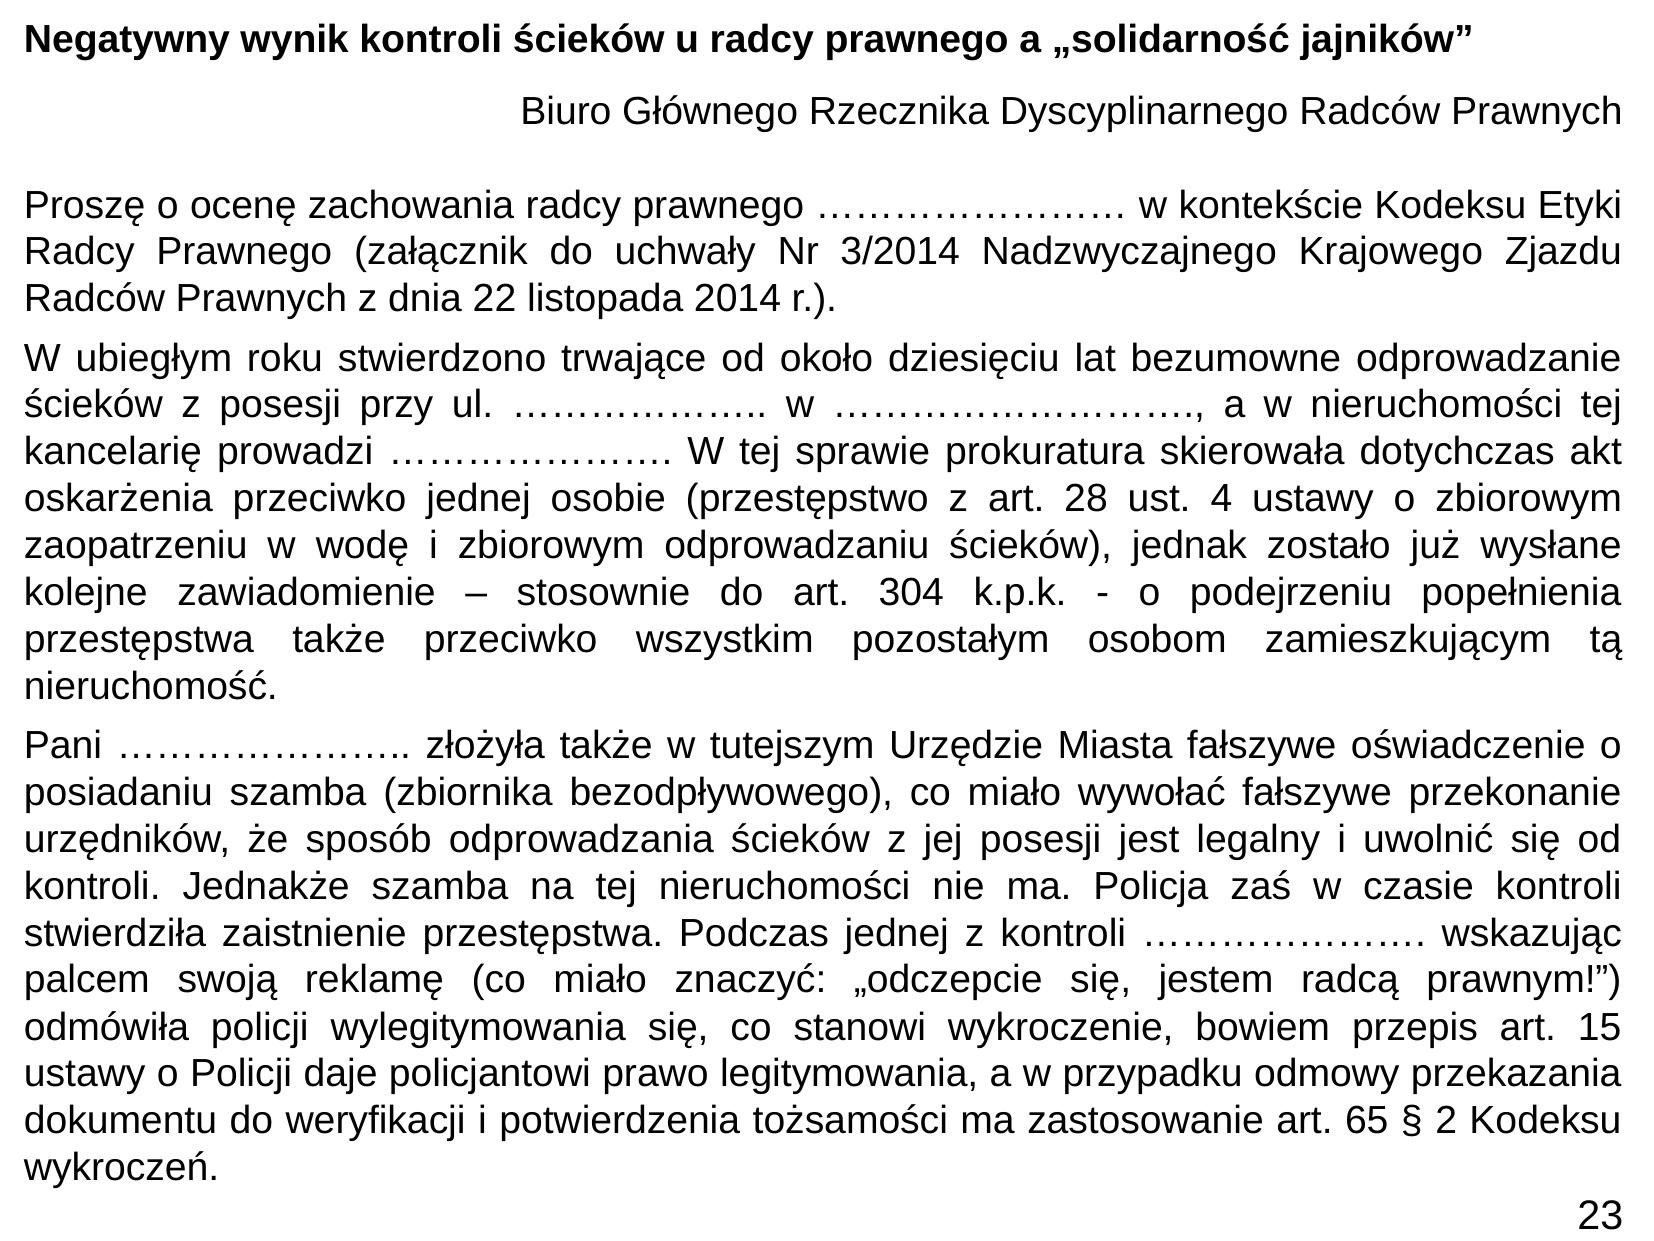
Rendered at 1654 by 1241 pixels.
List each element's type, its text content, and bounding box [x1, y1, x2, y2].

list Negatywny wynik kontroli ścieków u radcy prawnego a „solidarność jajników” Biuro Głównego Rzecznika Dyscyplinarnego Radców Prawnych Proszę o ocenę zachowania radcy prawnego …………………… w kontekście Kodeksu Etyki Radcy Prawnego (załącznik do uchwały Nr 3/2014 Nadzwyczajnego Krajowego Zjazdu Radców Prawnych z dnia 22 listopada 2014 r.). W ubiegłym roku stwierdzono trwające od około dziesięciu lat bezumowne odprowadzanie ścieków z posesji przy ul. ……………….. w ………………………., a w nieruchomości tej kancelarię prowadzi …………………. W tej sprawie prokuratura skierowała dotychczas akt oskarżenia przeciwko jednej osobie (przestępstwo z art. 28 ust. 4 ustawy o zbiorowym zaopatrzeniu w wodę i zbiorowym odprowadzaniu ścieków), jednak zostało już wysłane kolejne zawiadomienie – stosownie do art. 304 k.p.k. - o podejrzeniu popełnienia przestępstwa także przeciwko wszystkim pozostałym osobom zamieszkującym tą nieruchomość. Pani ………………….. złożyła także w tutejszym Urzędzie Miasta fałszywe oświadczenie o posiadaniu szamba (zbiornika bezodpływowego), co miało wywołać fałszywe przekonanie urzędników, że sposób odprowadzania ścieków z jej posesji jest legalny i uwolnić się od kontroli. Jednakże szamba na tej nieruchomości nie ma. Policja zaś w czasie kontroli stwierdziła zaistnienie przestępstwa. Podczas jednej z kontroli …………………. wskazując palcem swoją reklamę (co miało znaczyć: „odczepcie się, jestem radcą prawnym!”) odmówiła policji wylegitymowania się, co stanowi wykroczenie, bowiem przepis art. 15 ustawy o Policji daje policjantowi prawo legitymowania, a w przypadku odmowy przekazania dokumentu do weryfikacji i potwierdzenia tożsamości ma zastosowanie art. 65 § 2 Kodeksu wykroczeń. 23 [23, 13, 1624, 1241]
